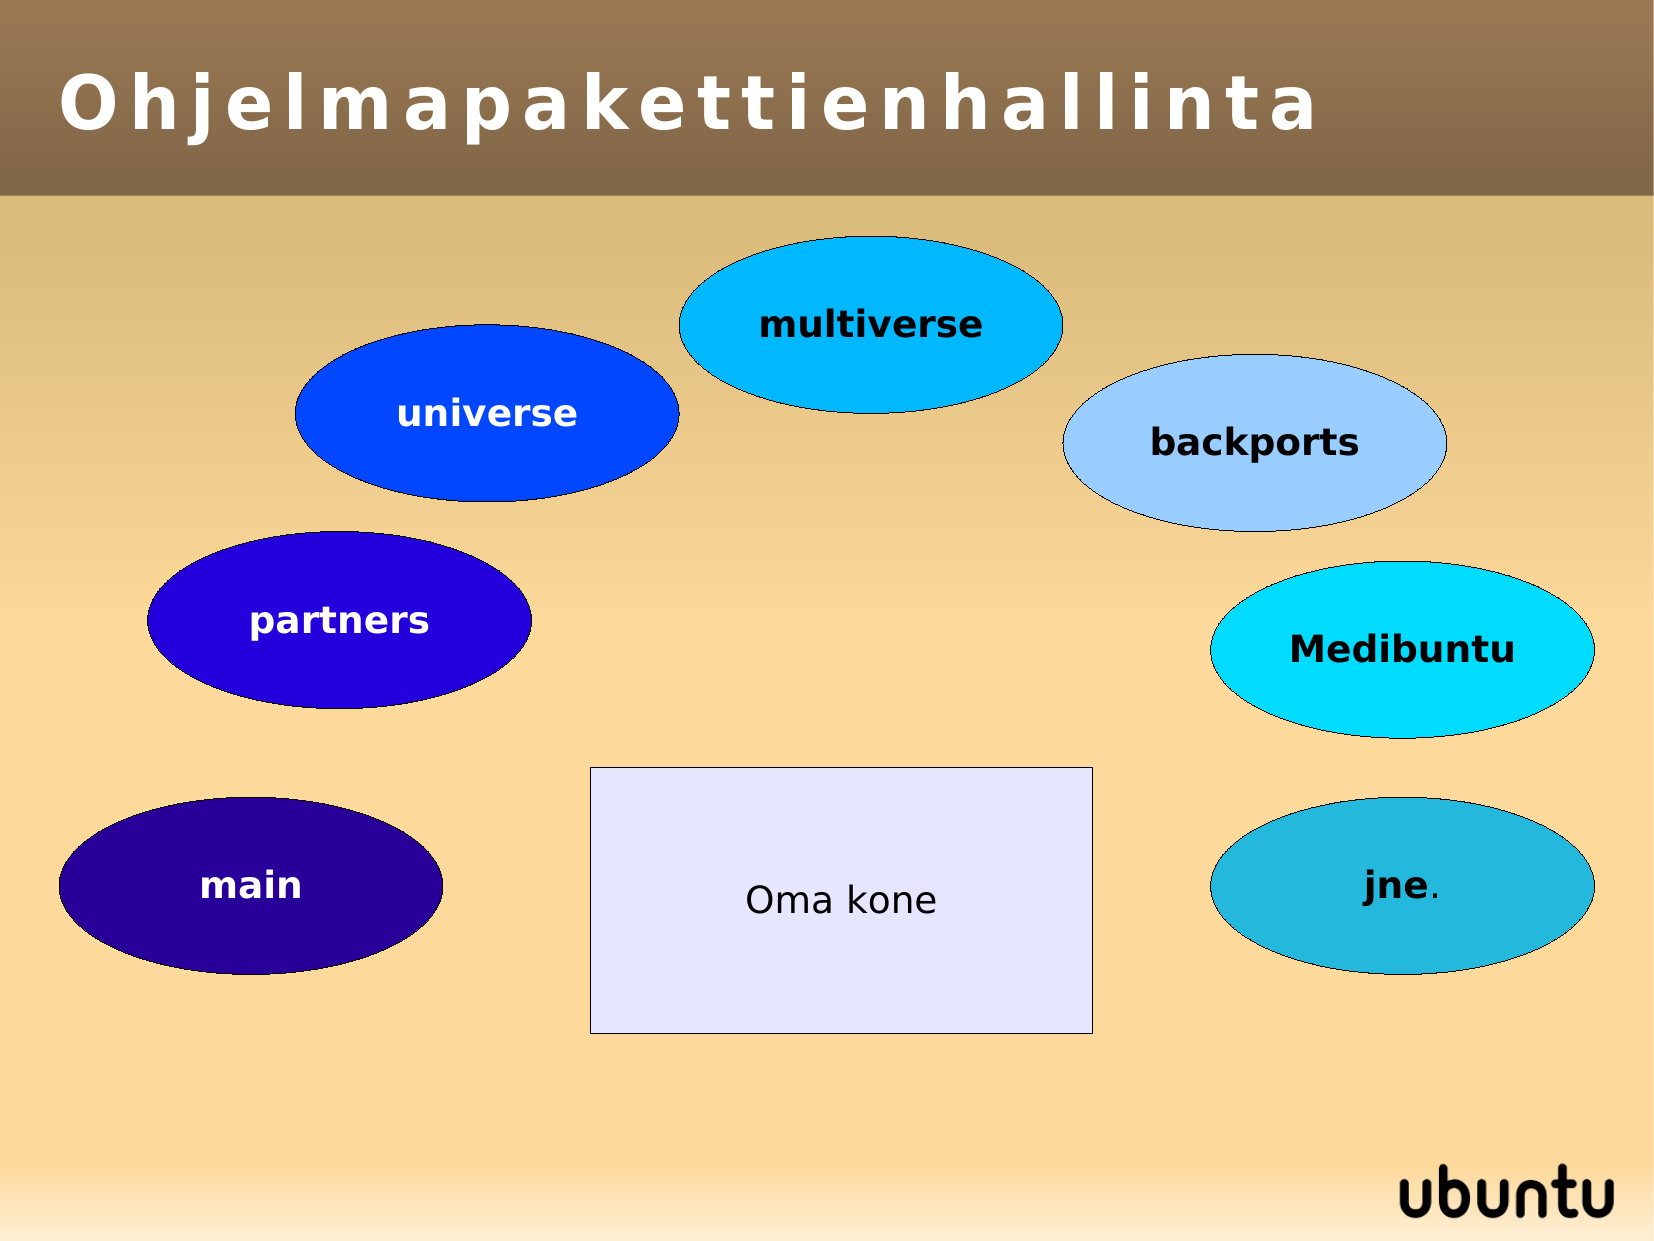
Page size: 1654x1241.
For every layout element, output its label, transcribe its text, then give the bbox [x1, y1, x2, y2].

text_box universe [295, 324, 680, 502]
text_box Oma kone [590, 767, 1093, 1034]
text_box Medibuntu [1210, 561, 1595, 739]
title Ohjelmapakettienhallinta [59, 29, 1595, 178]
text_box main [59, 797, 443, 975]
text_box backports [1062, 354, 1447, 532]
text_box partners [147, 531, 532, 709]
text_box multiverse [679, 236, 1063, 414]
picture [0, 0, 1654, 1241]
text_box jne. [1210, 797, 1595, 975]
